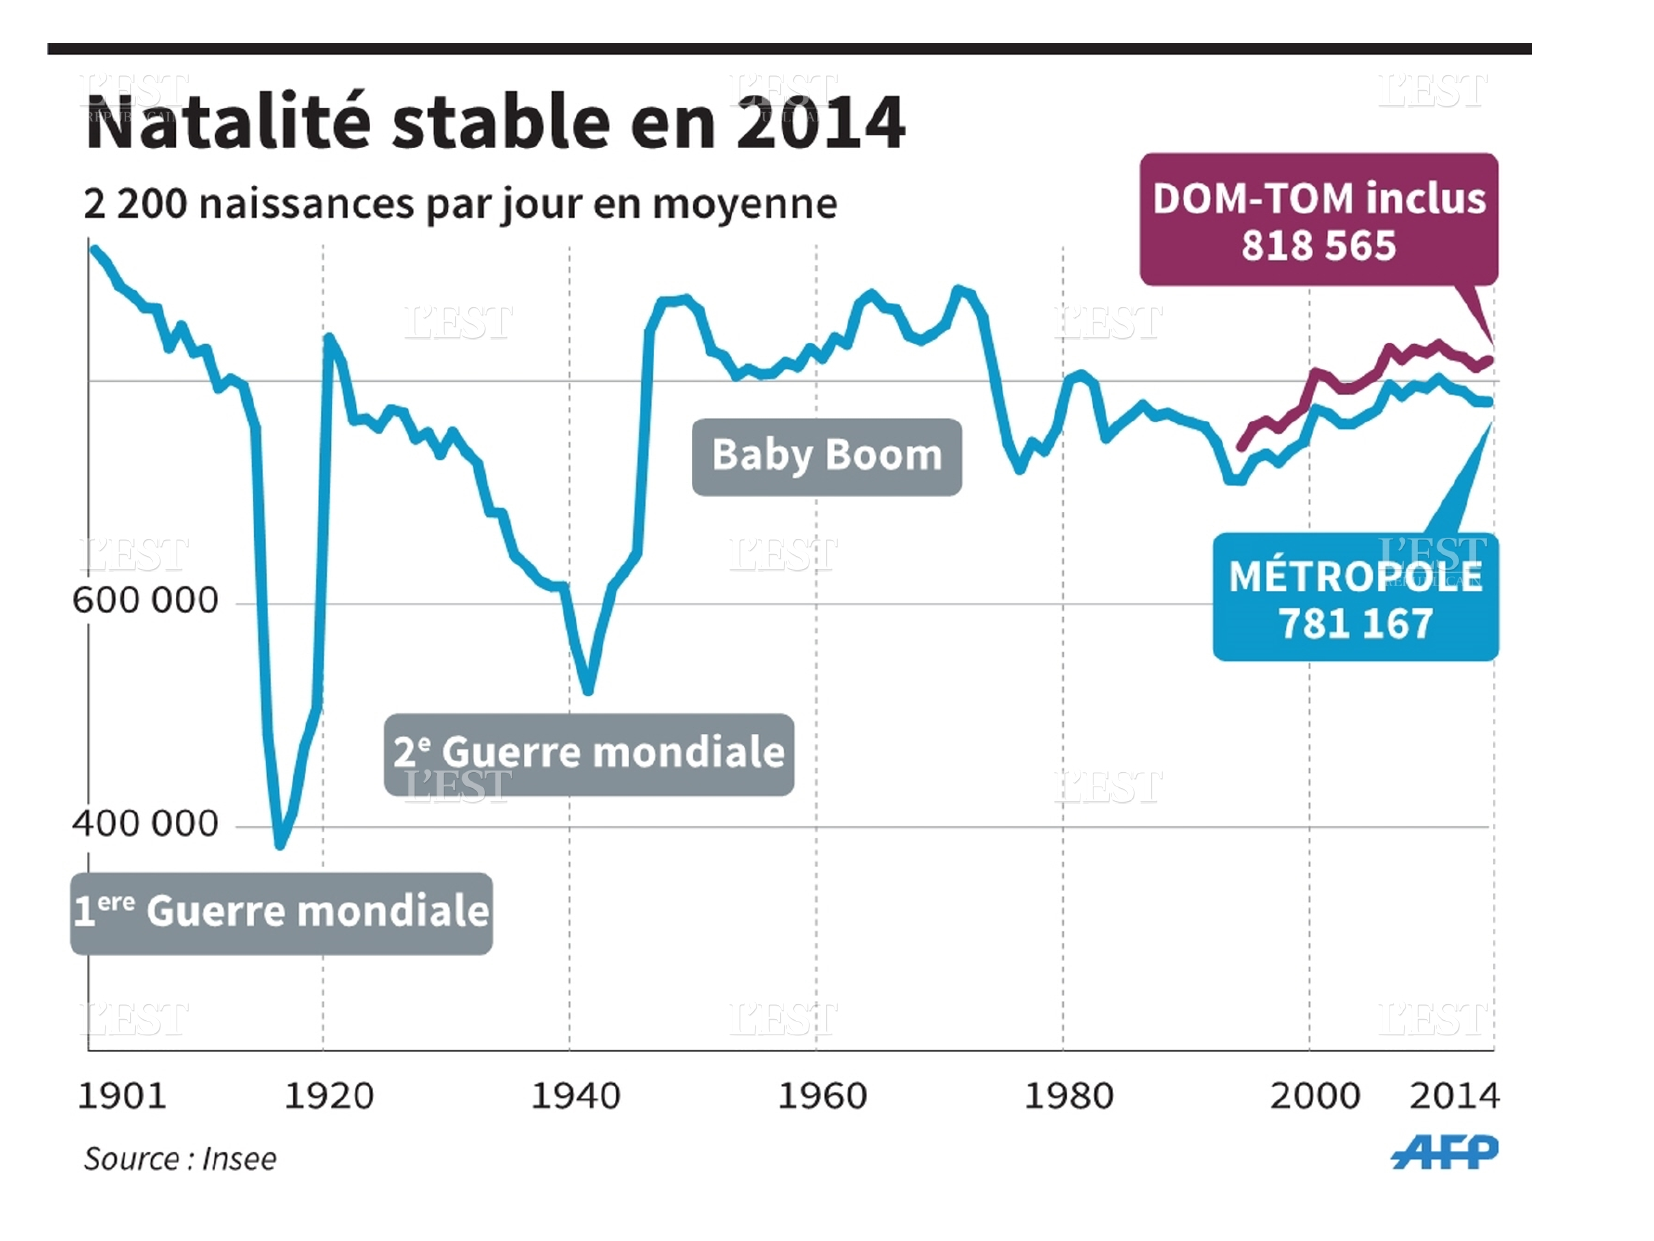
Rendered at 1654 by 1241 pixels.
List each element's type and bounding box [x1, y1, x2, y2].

picture [47, 43, 1532, 1204]
